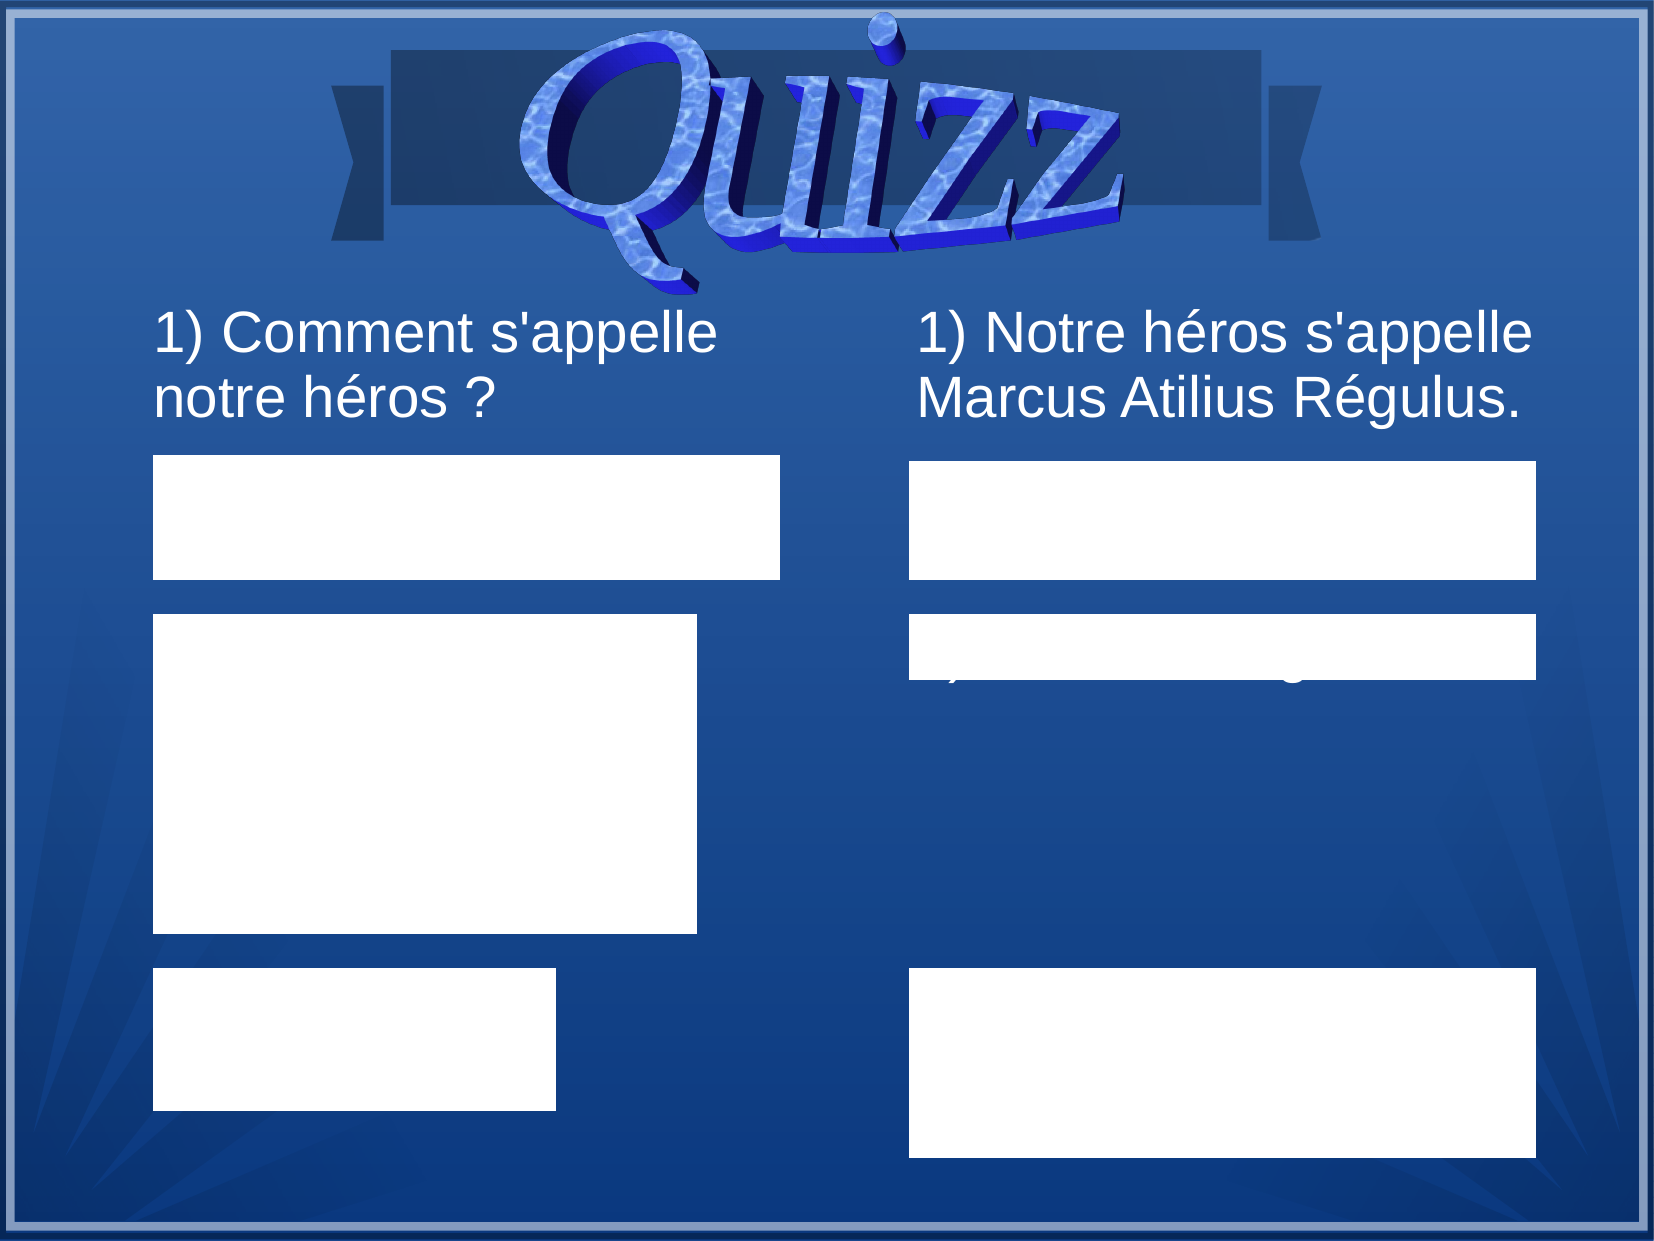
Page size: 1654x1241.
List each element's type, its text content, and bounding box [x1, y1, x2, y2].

text_box [909, 461, 1536, 580]
text_box [909, 614, 1536, 680]
list 1) Comment s'appelle notre héros ? 2) En quelle année fut-il élu consul ? 3) L'ɶuvre de la troisième diapositive, était-ce une peinture, une gravure ou une enluminure ? 4) Quel était sa promesse ? [82, 299, 809, 1241]
text_box [909, 968, 1536, 1158]
text_box [153, 614, 697, 934]
list 1) Notre héros s'appelle Marcus Atilius Régulus. 2) Il fut élu consul en -256. 3) C'était une gravure. 4) Sa promesse était qu'il reviendrait en cas d'échec de sa mission. [845, 299, 1572, 1241]
text_box [153, 455, 780, 580]
text_box [153, 968, 556, 1111]
